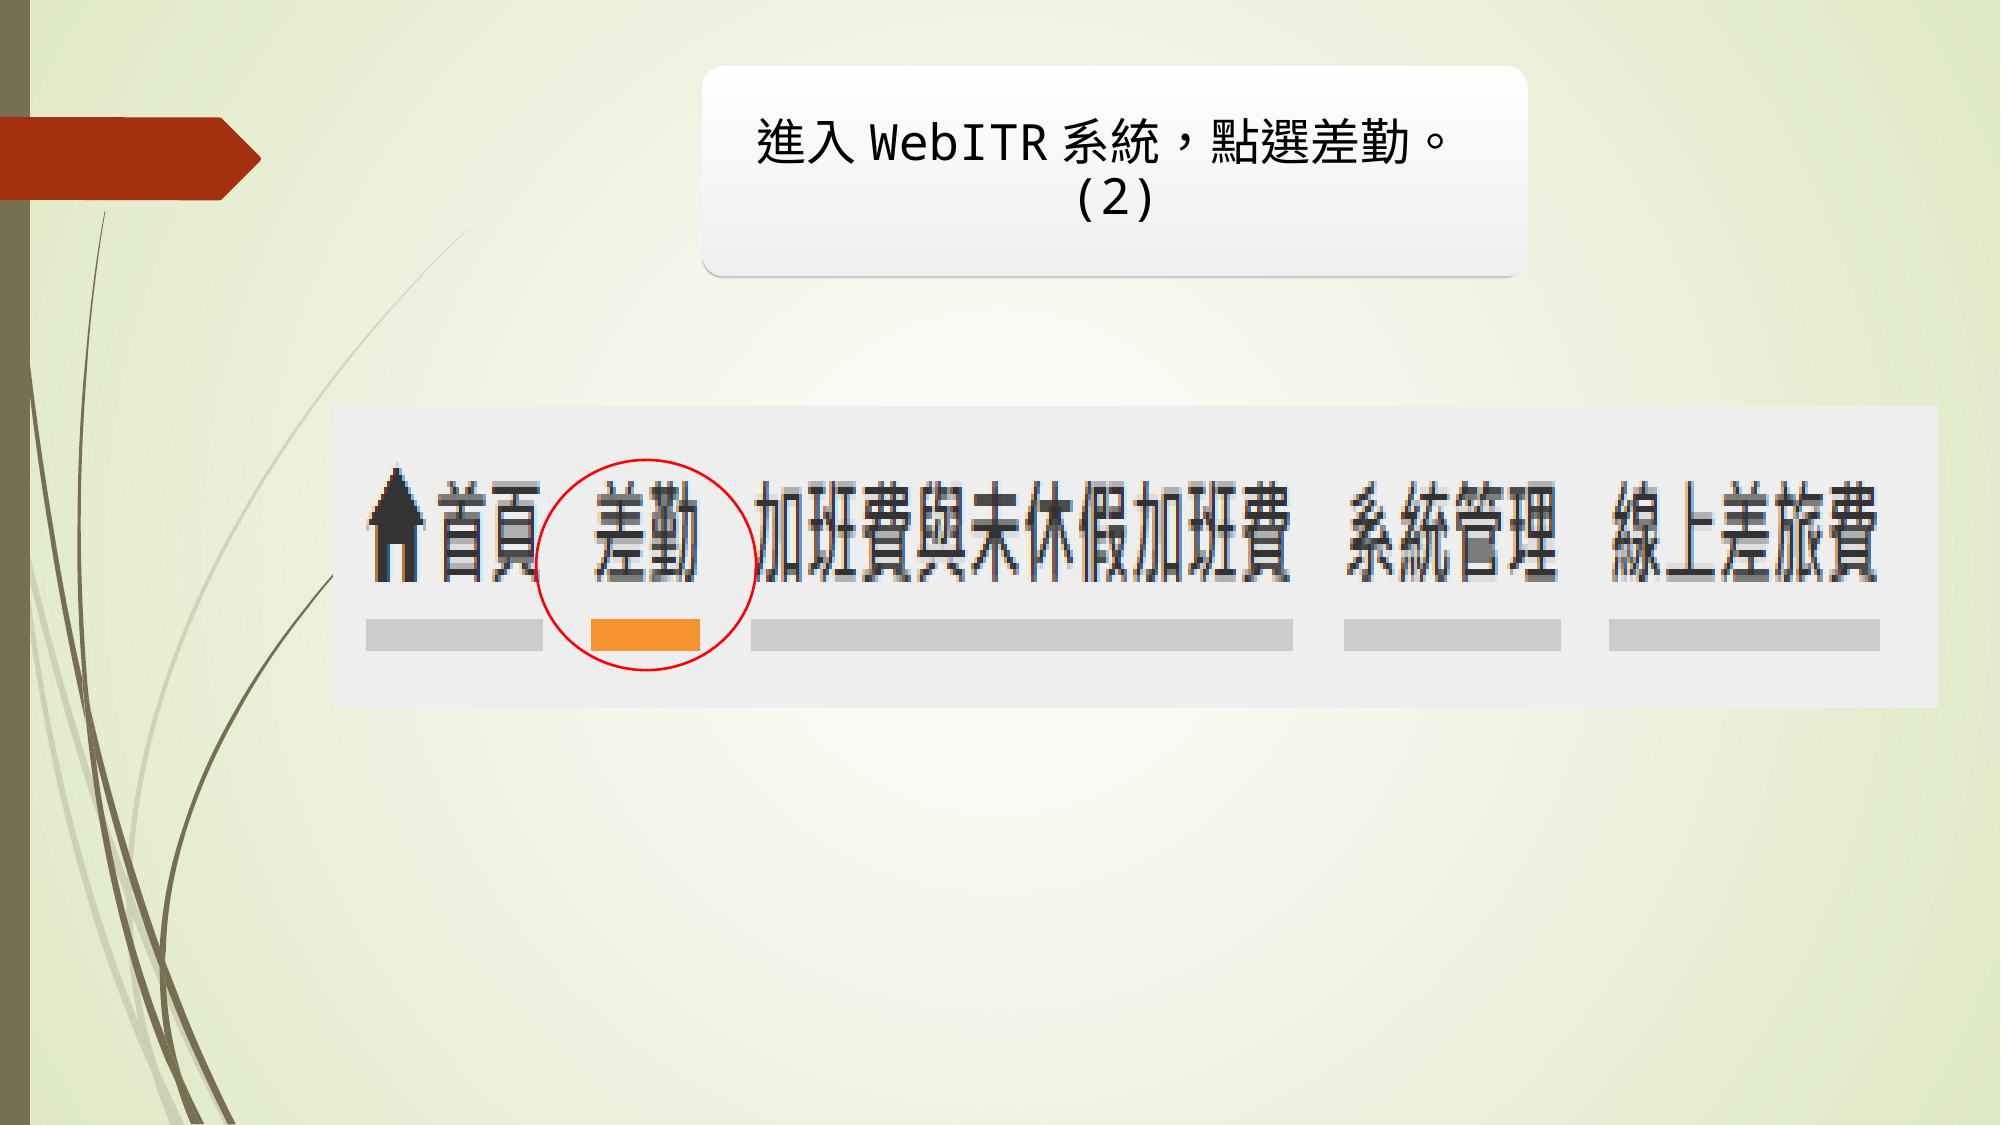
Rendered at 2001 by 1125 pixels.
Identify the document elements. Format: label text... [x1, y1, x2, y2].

text_box 進入WebITR系統，點選差勤。(2) [716, 72, 1513, 271]
picture [333, 406, 1938, 709]
text_box [702, 66, 1528, 277]
